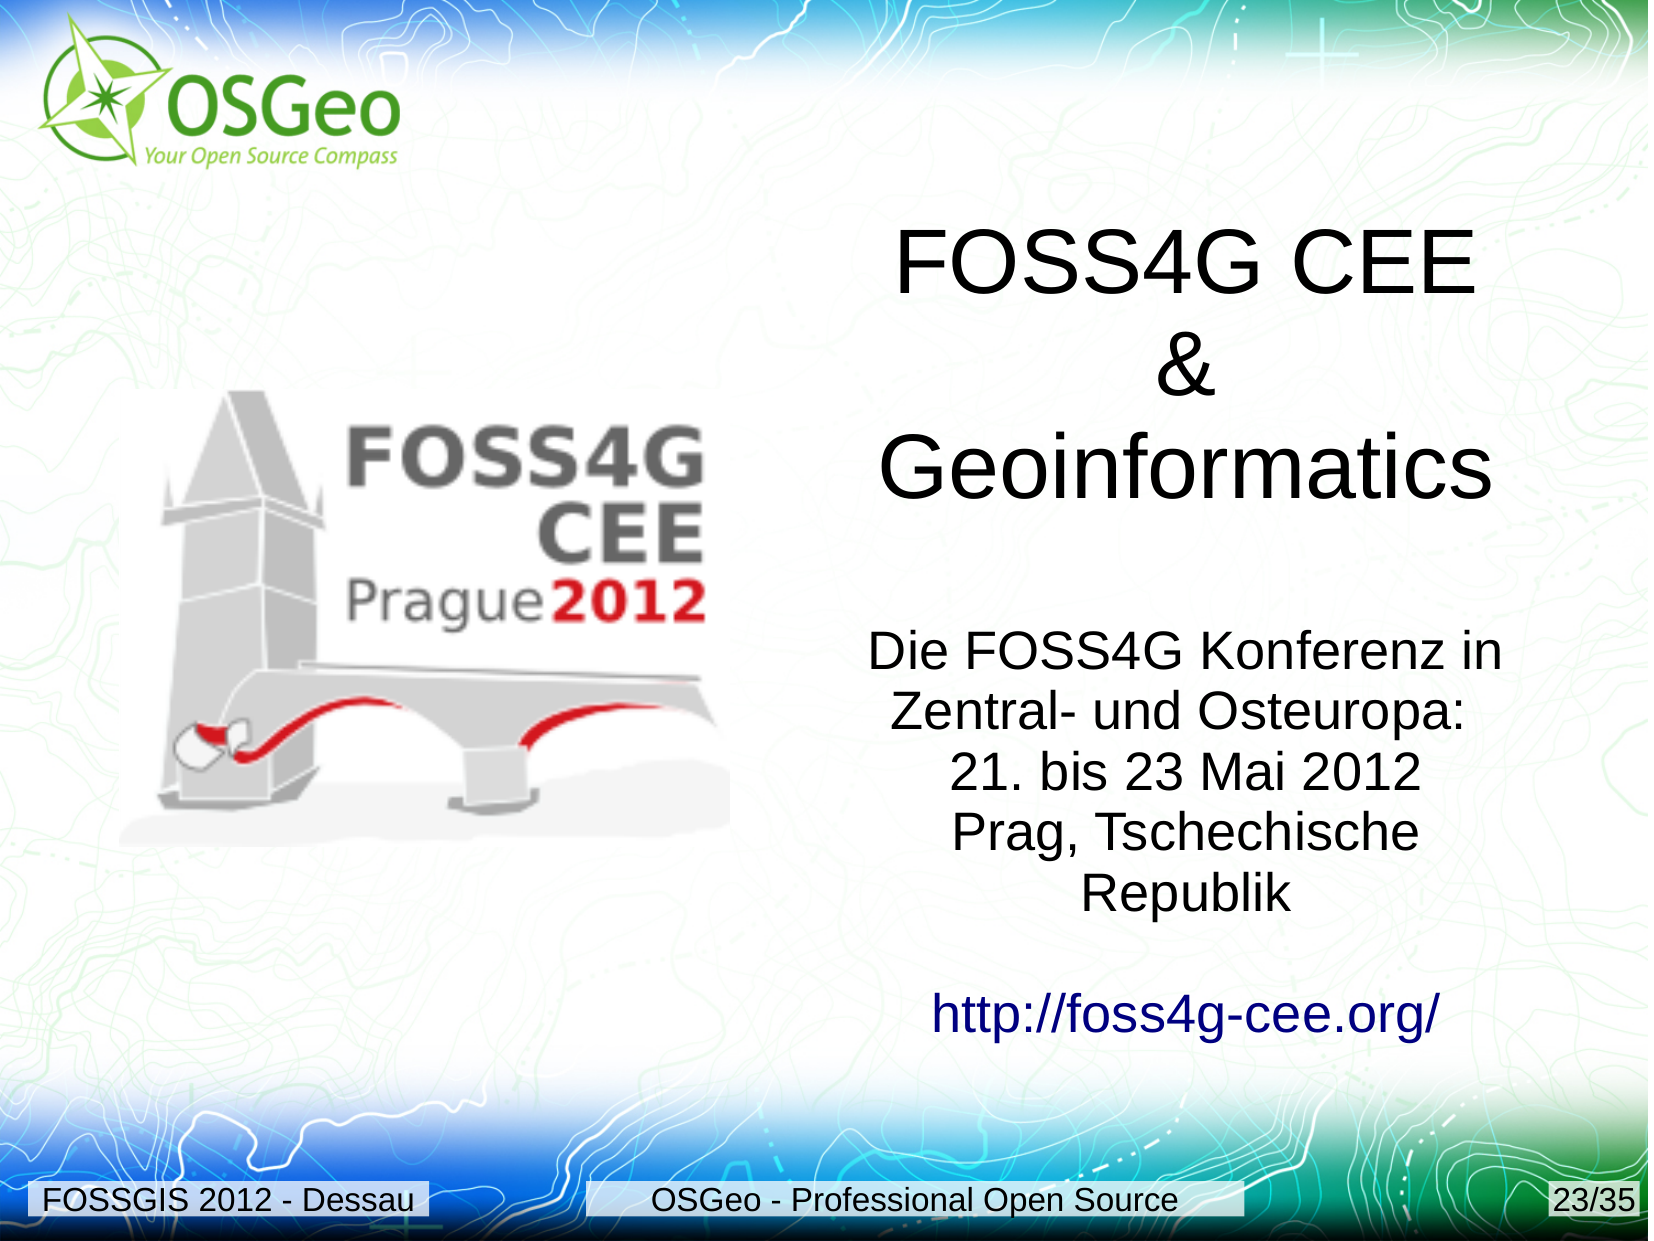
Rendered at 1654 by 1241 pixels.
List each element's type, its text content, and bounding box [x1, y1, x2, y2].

title FOSS4G CEE & Geoinformatics Die FOSS4G Konferenz in Zentral- und Osteuropa: 21. bis 23 Mai 2012 Prag, Tschechische Republik http://foss4g-cee.org/ [841, 210, 1531, 1044]
picture [0, 0, 1648, 1241]
